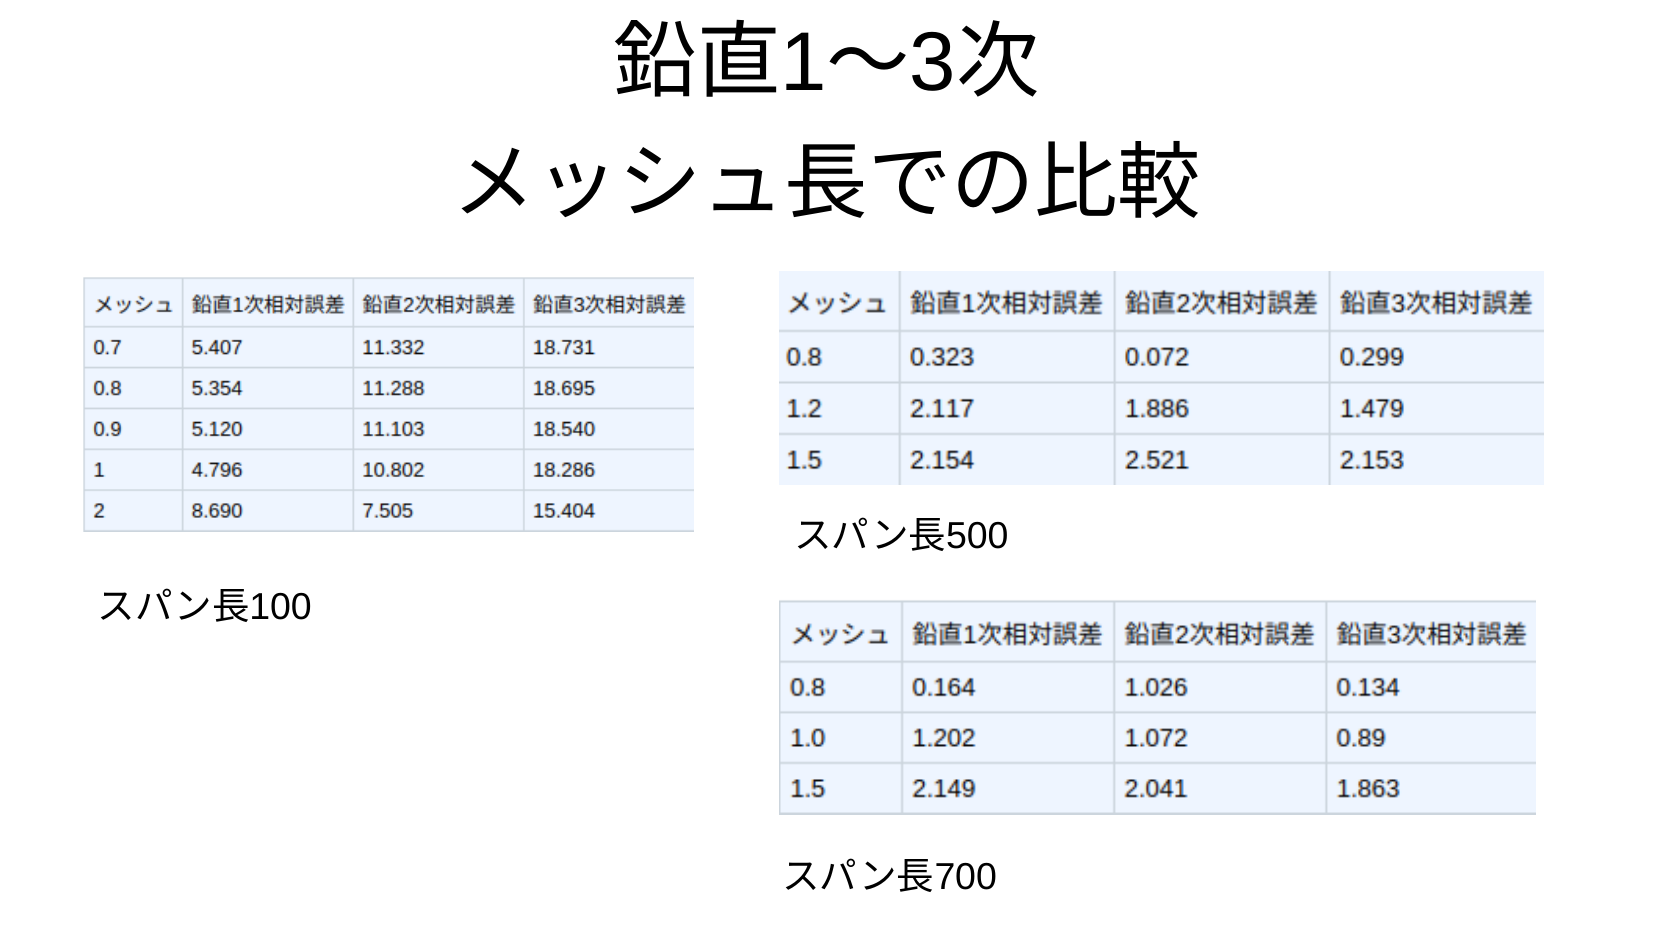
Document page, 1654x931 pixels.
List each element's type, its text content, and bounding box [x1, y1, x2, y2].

text_box スパン長500 [779, 497, 1040, 567]
picture [779, 597, 1536, 815]
picture [82, 276, 694, 532]
picture [779, 271, 1544, 485]
title 鉛直1〜3次 メッシュ長での比較 [82, 0, 1571, 236]
text_box スパン長700 [767, 838, 1028, 908]
text_box スパン長100 [82, 568, 343, 638]
